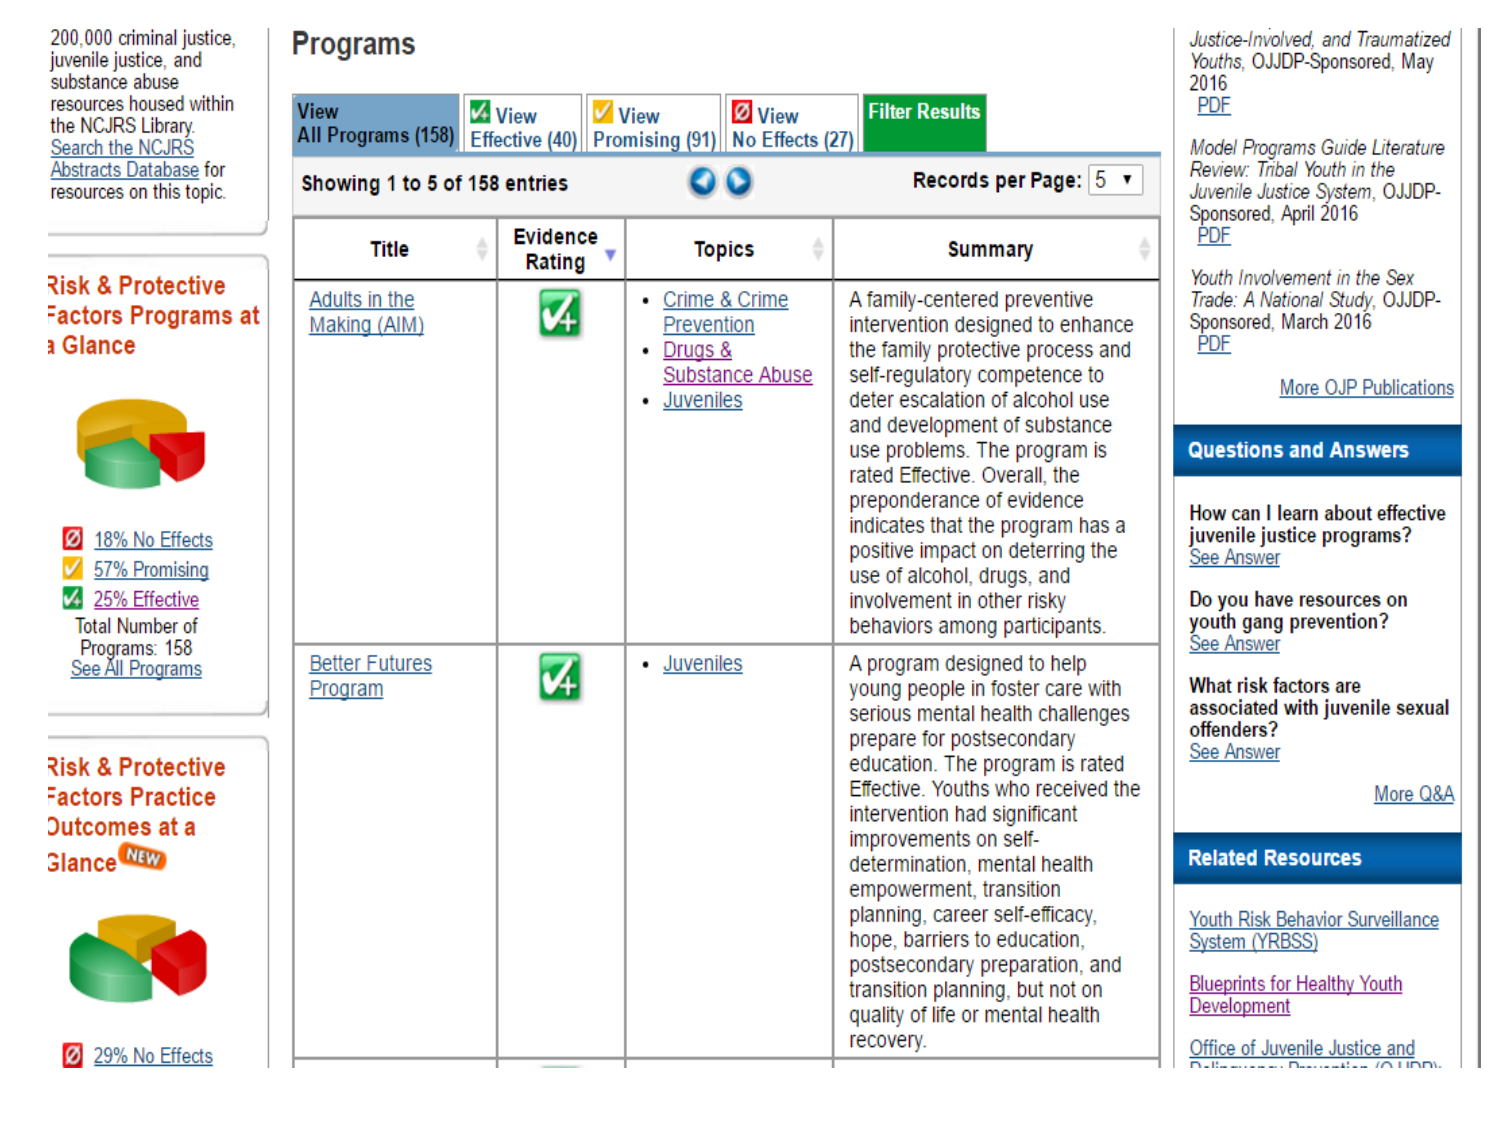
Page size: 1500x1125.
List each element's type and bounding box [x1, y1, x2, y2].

picture [48, 28, 1481, 1068]
